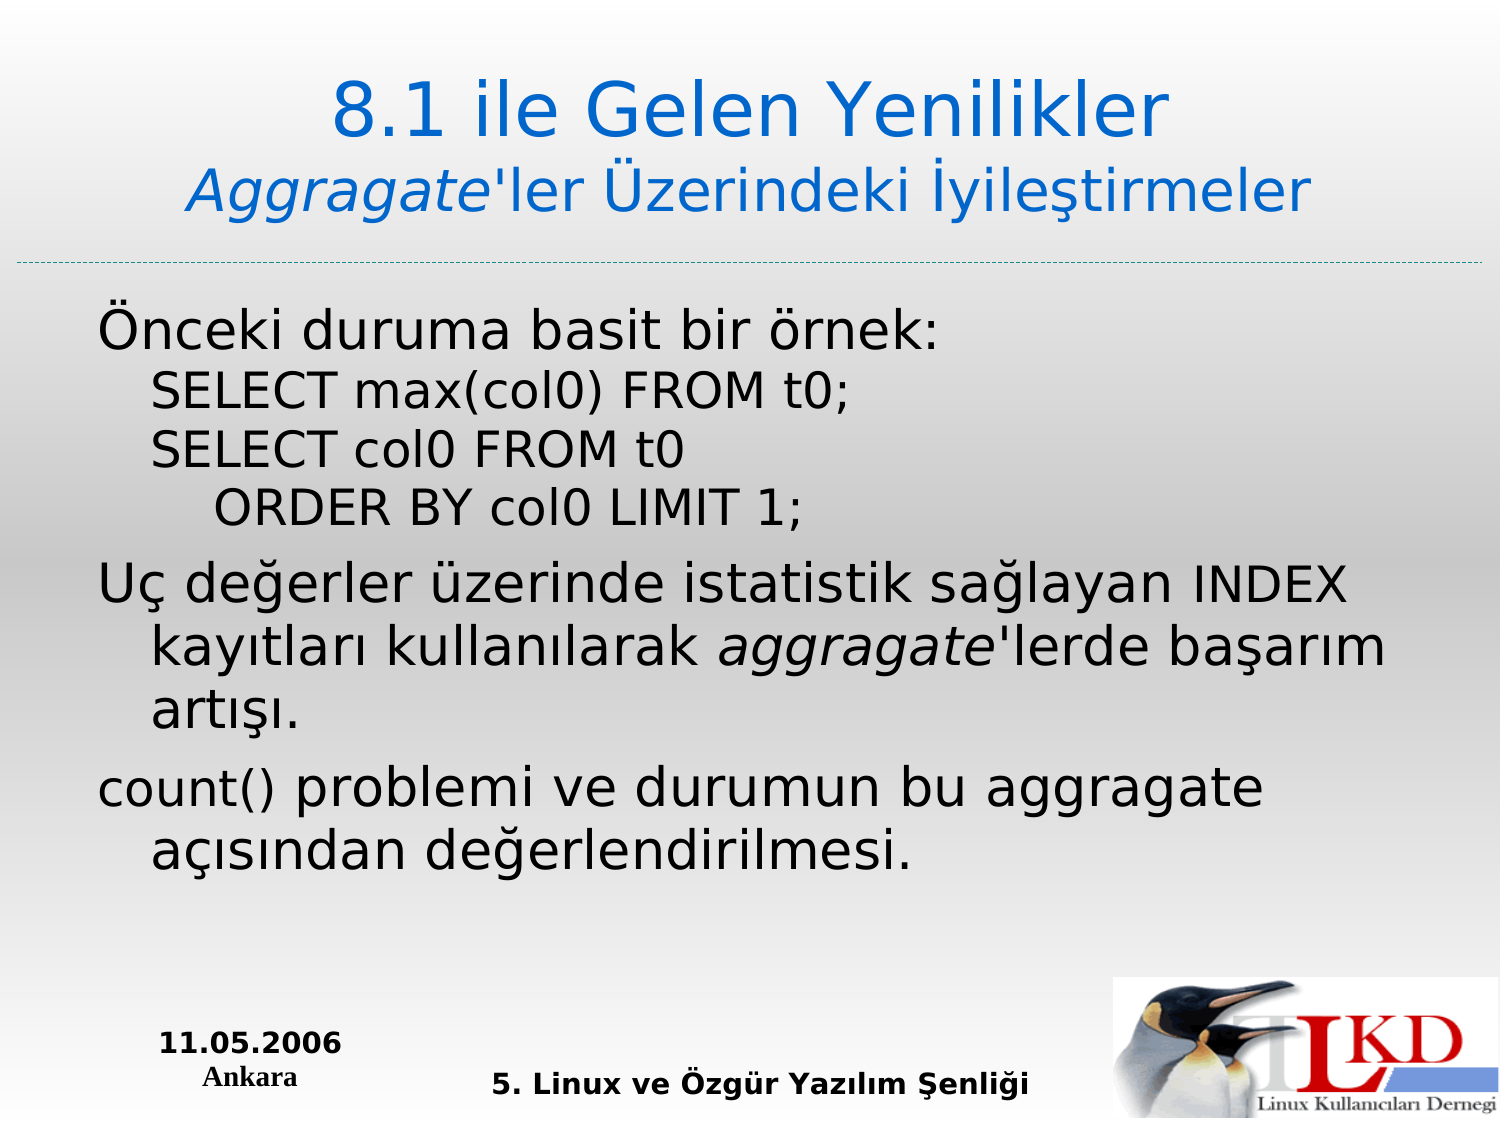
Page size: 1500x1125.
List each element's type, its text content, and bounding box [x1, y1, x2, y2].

title 8.1 ile Gelen Yenilikler Aggragate'ler Üzerindeki İyileştirmeler [0, 0, 1500, 226]
picture [1113, 977, 1499, 1118]
list Önceki duruma basit bir örnek: SELECT max(col0) FROM t0; SELECT col0 FROM t0 ORDER BY col0 LIMIT 1; Uç değerler üzerinde istatistik sağlayan INDEX kayıtları kullanılarak aggragate'lerde başarım artışı. count() problemi ve durumun bu aggragate açısından değerlendirilmesi. [0, 299, 1500, 975]
